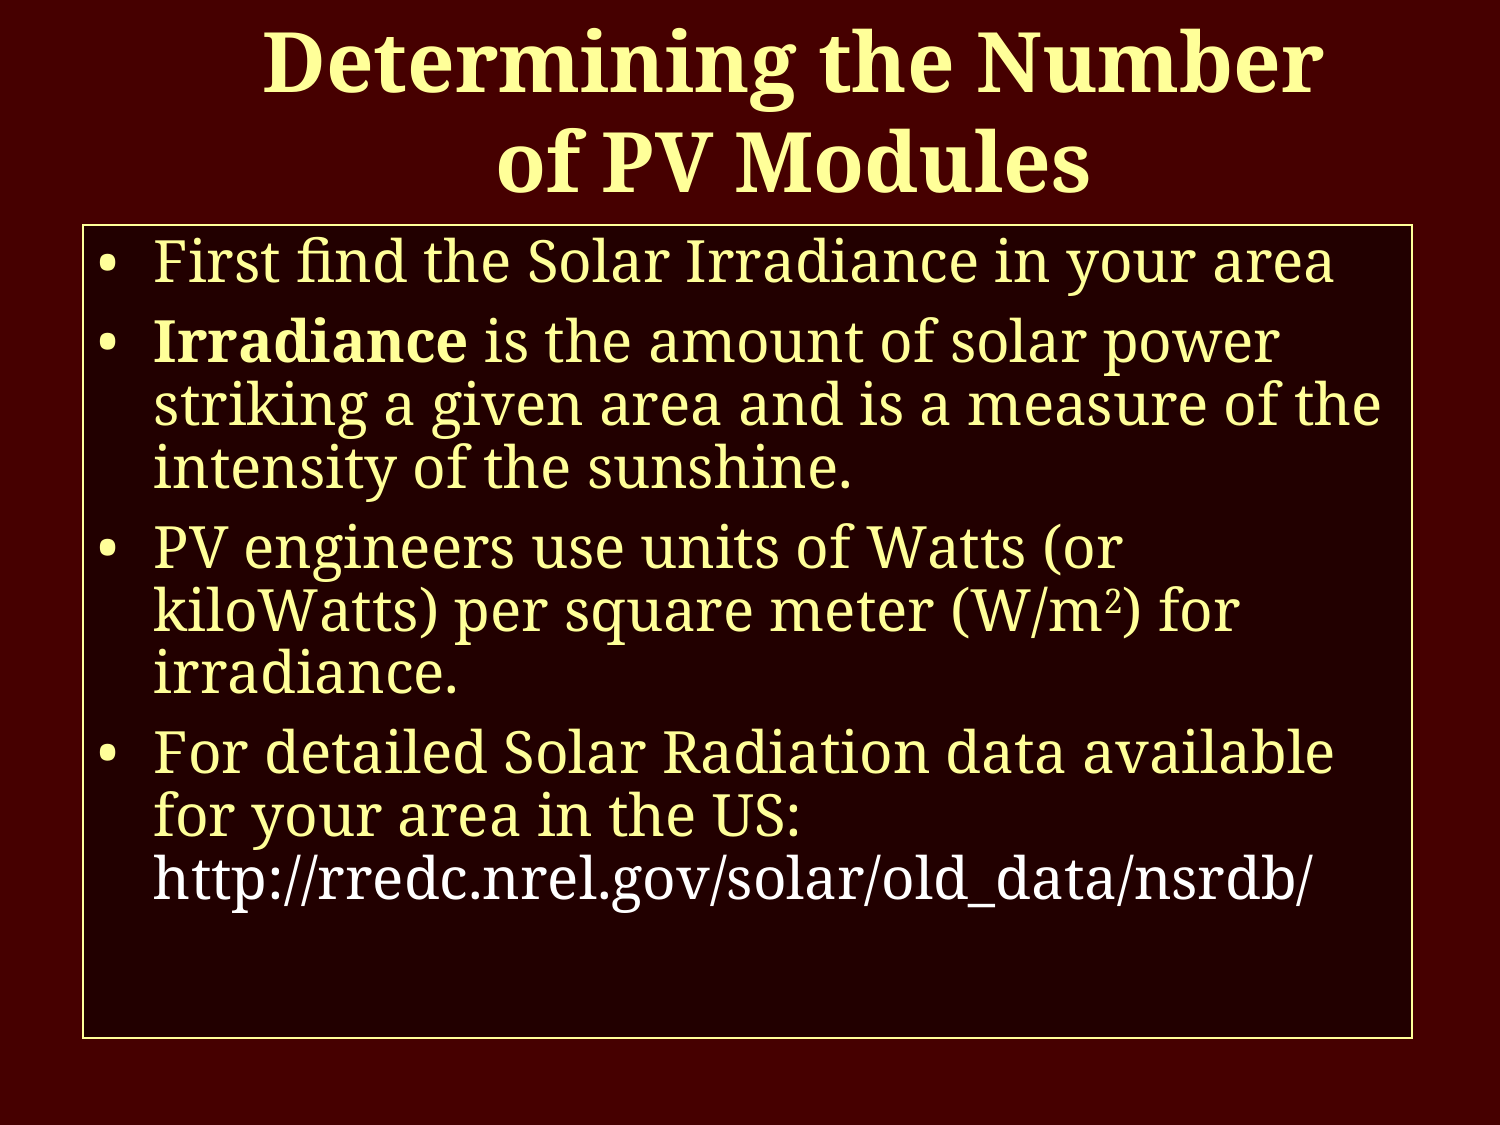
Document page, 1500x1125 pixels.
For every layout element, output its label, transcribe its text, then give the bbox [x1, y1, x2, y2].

title Determining the Number of PV Modules [225, 1, 1363, 217]
list First find the Solar Irradiance in your area Irradiance is the amount of solar power striking a given area and is a measure of the intensity of the sunshine. PV engineers use units of Watts (or kiloWatts) per square meter (W/m2) for irradiance. For detailed Solar Radiation data available for your area in the US: http://rredc.nrel.gov/solar/old_data/nsrdb/ [82, 224, 1413, 1038]
